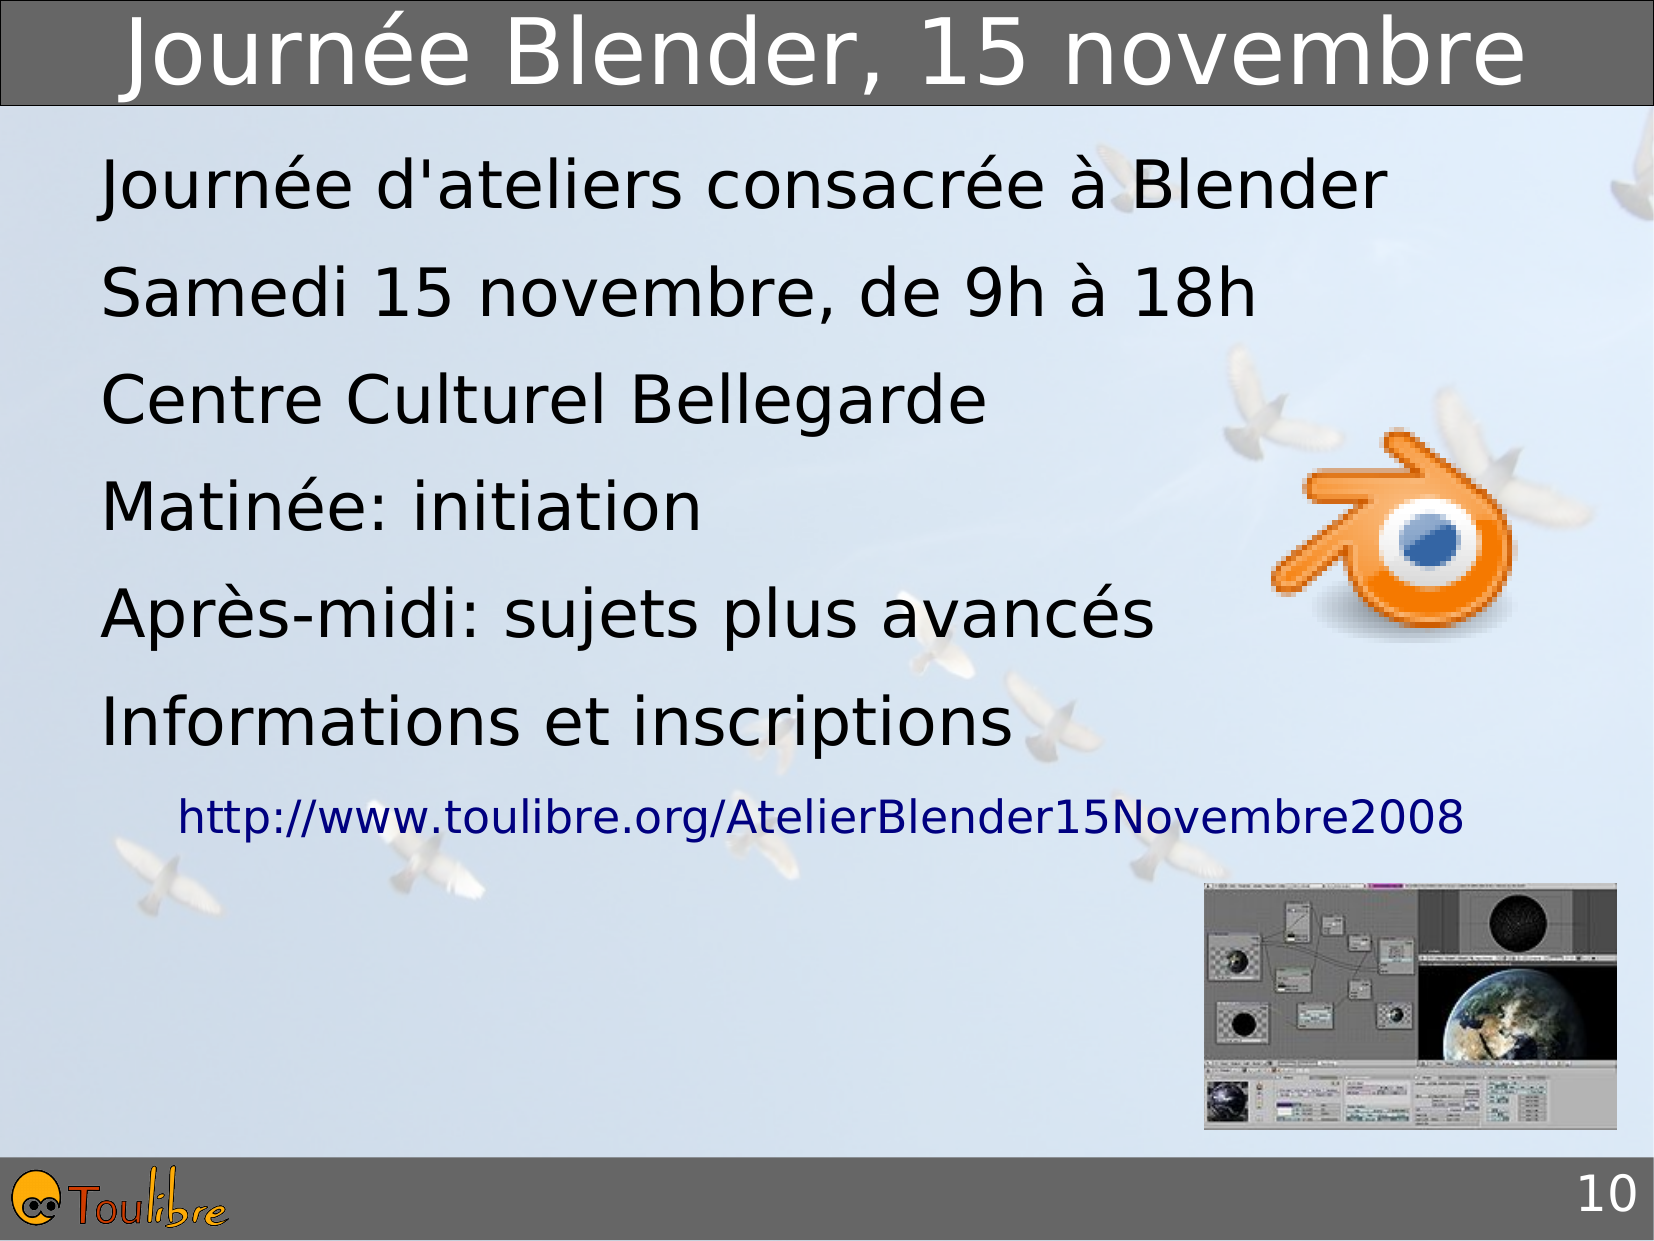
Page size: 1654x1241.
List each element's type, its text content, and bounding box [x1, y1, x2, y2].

list Journée d'ateliers consacrée à Blender Samedi 15 novembre, de 9h à 18h Centre Culturel Bellegarde Matinée: initiation Après-midi: sujets plus avancés Informations et inscriptions http://www.toulibre.org/AtelierBlender15Novembre2008 [82, 146, 1543, 1094]
picture [1204, 883, 1617, 1130]
picture [11, 1165, 229, 1228]
picture [1261, 407, 1518, 664]
title Journée Blender, 15 novembre [0, 0, 1654, 107]
